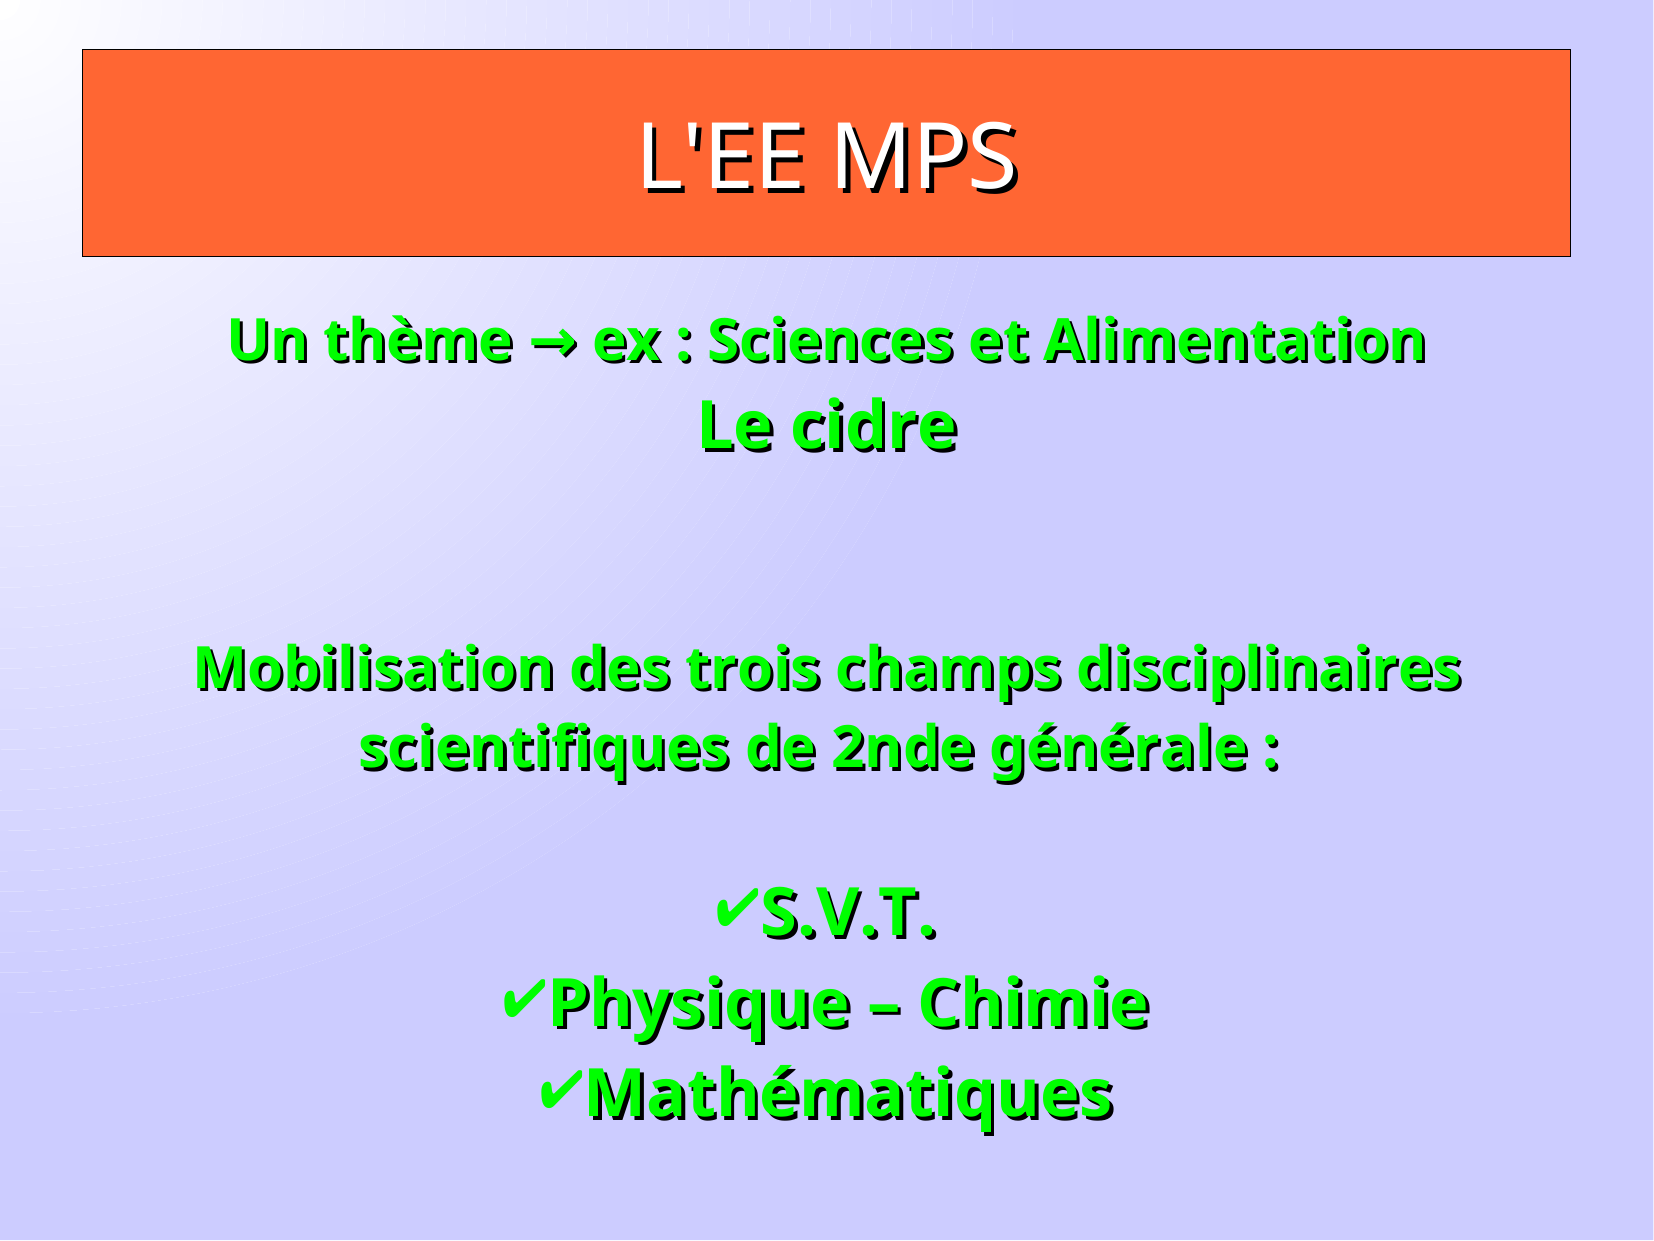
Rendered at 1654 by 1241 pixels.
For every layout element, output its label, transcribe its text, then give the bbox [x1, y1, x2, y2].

subtitle Un thème → ex : Sciences et Alimentation Le cidre Mobilisation des trois champs disciplinaires scientifiques de 2nde générale : S.V.T. Physique – Chimie Mathématiques [82, 287, 1571, 1147]
title L'EE MPS [82, 49, 1571, 257]
